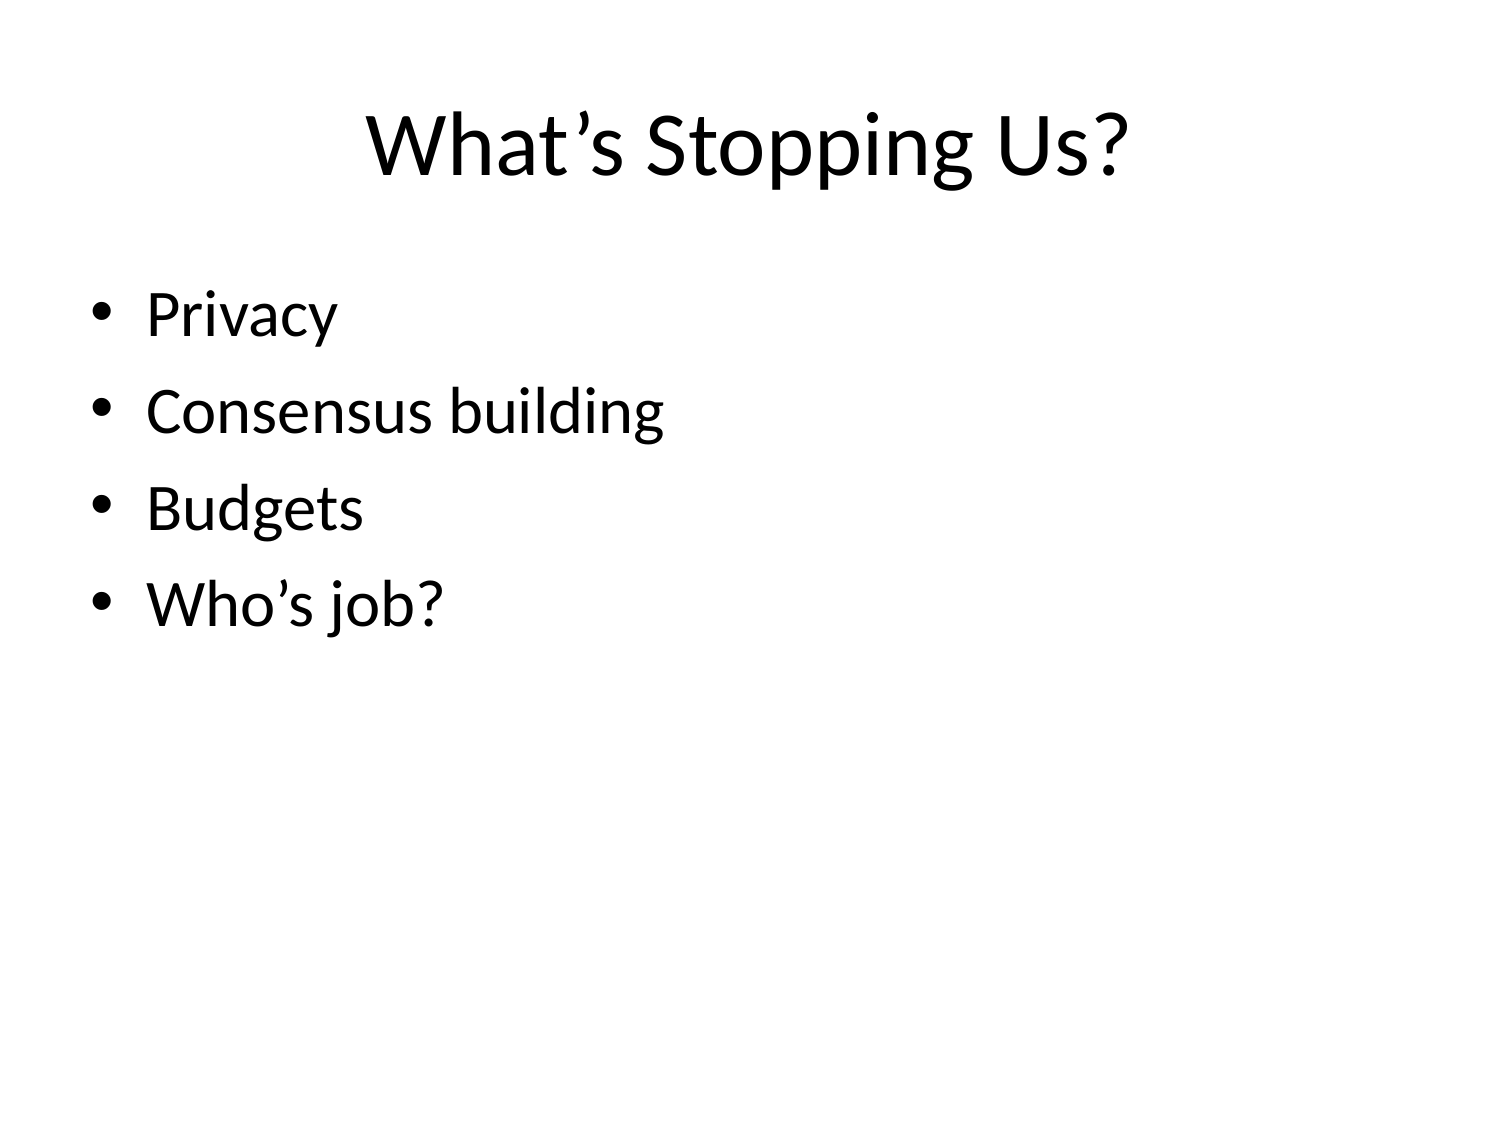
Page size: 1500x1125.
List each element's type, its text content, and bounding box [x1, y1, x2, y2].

title What’s Stopping Us? [75, 45, 1426, 233]
list Privacy Consensus building Budgets Who’s job? [75, 262, 1426, 1005]
